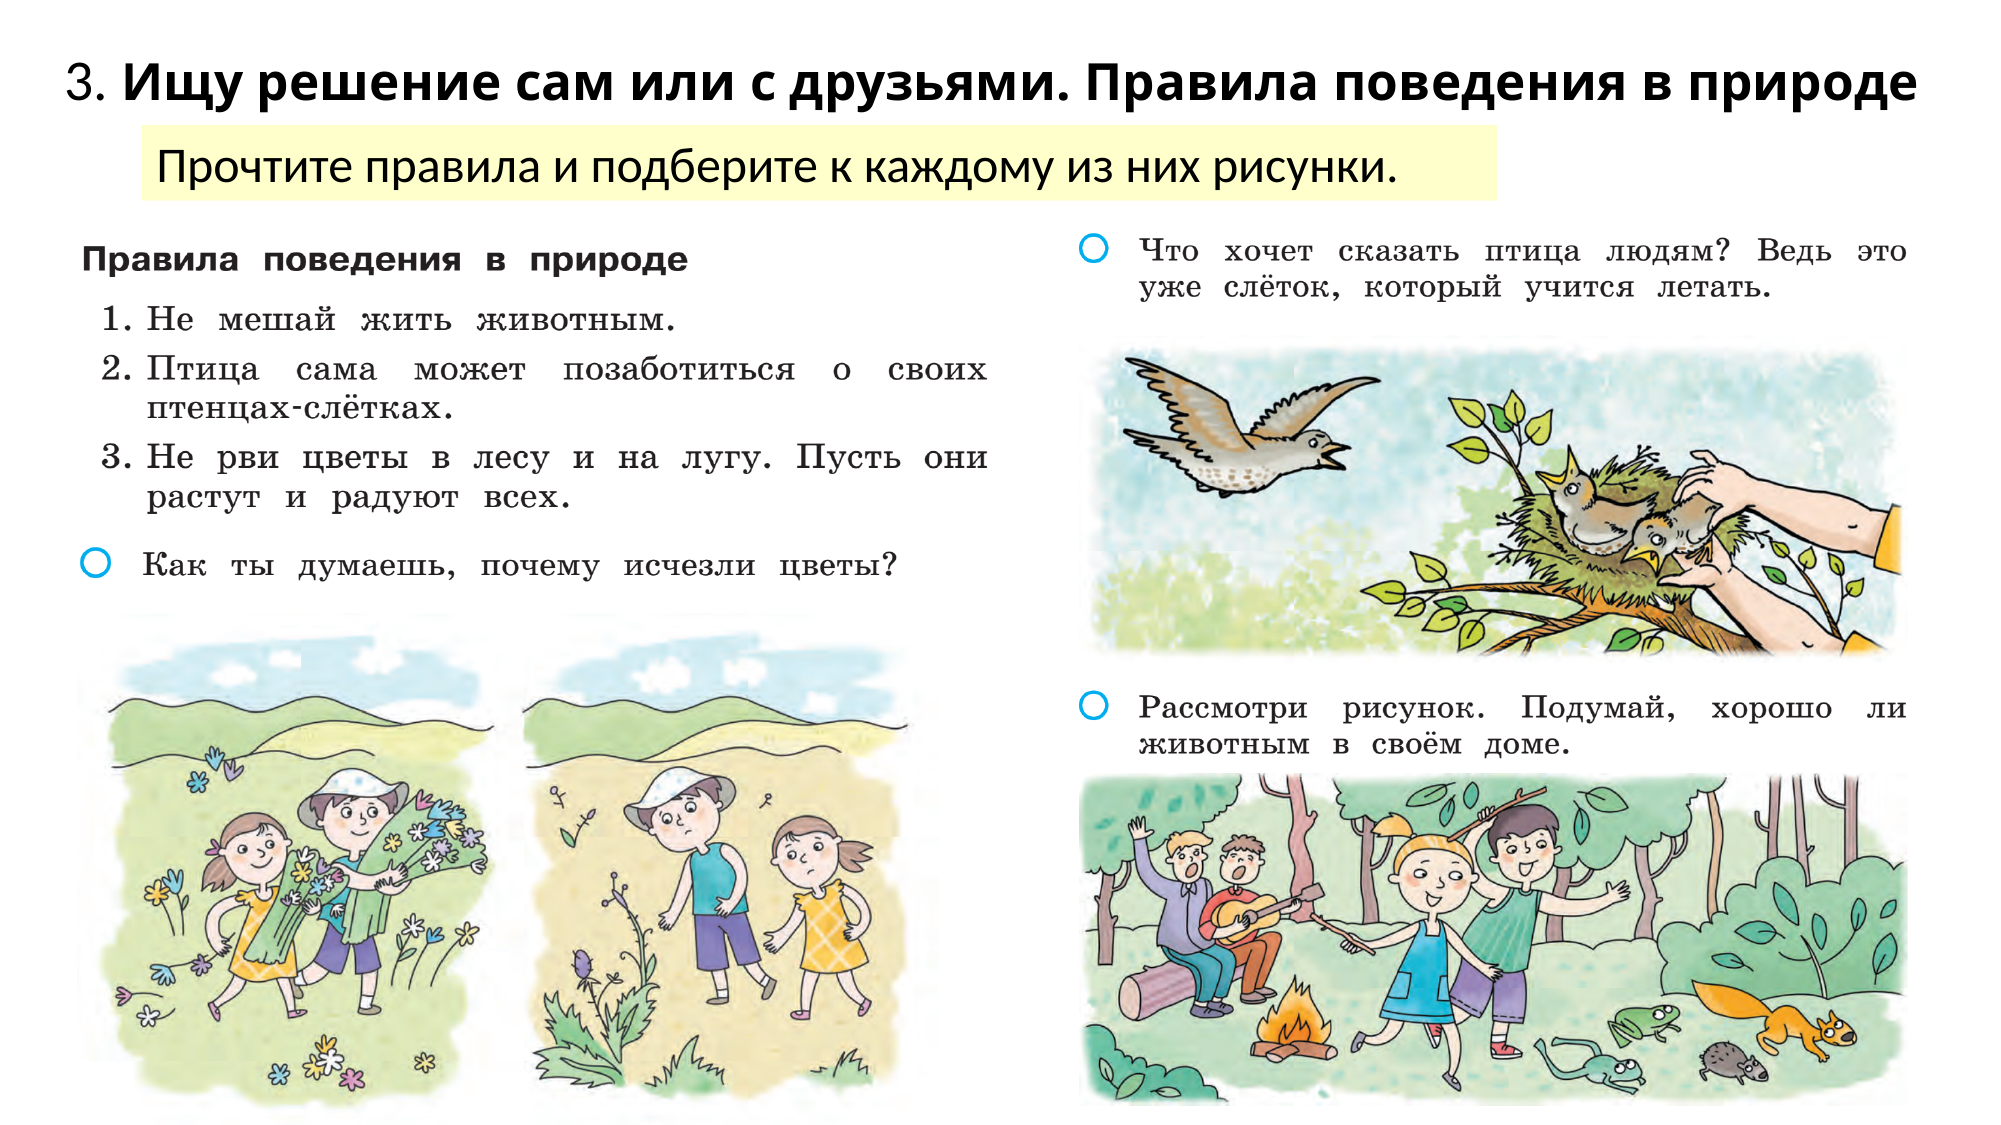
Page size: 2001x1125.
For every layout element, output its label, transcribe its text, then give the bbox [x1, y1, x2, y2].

text_box Прочтите правила и подберите к каждому из них рисунки. [141, 125, 1497, 201]
title 3. Ищу решение сам или с друзьями. Правила поведения в природе [49, 38, 1980, 125]
picture [1051, 211, 1943, 1120]
picture [49, 541, 941, 1125]
picture [49, 230, 1023, 537]
